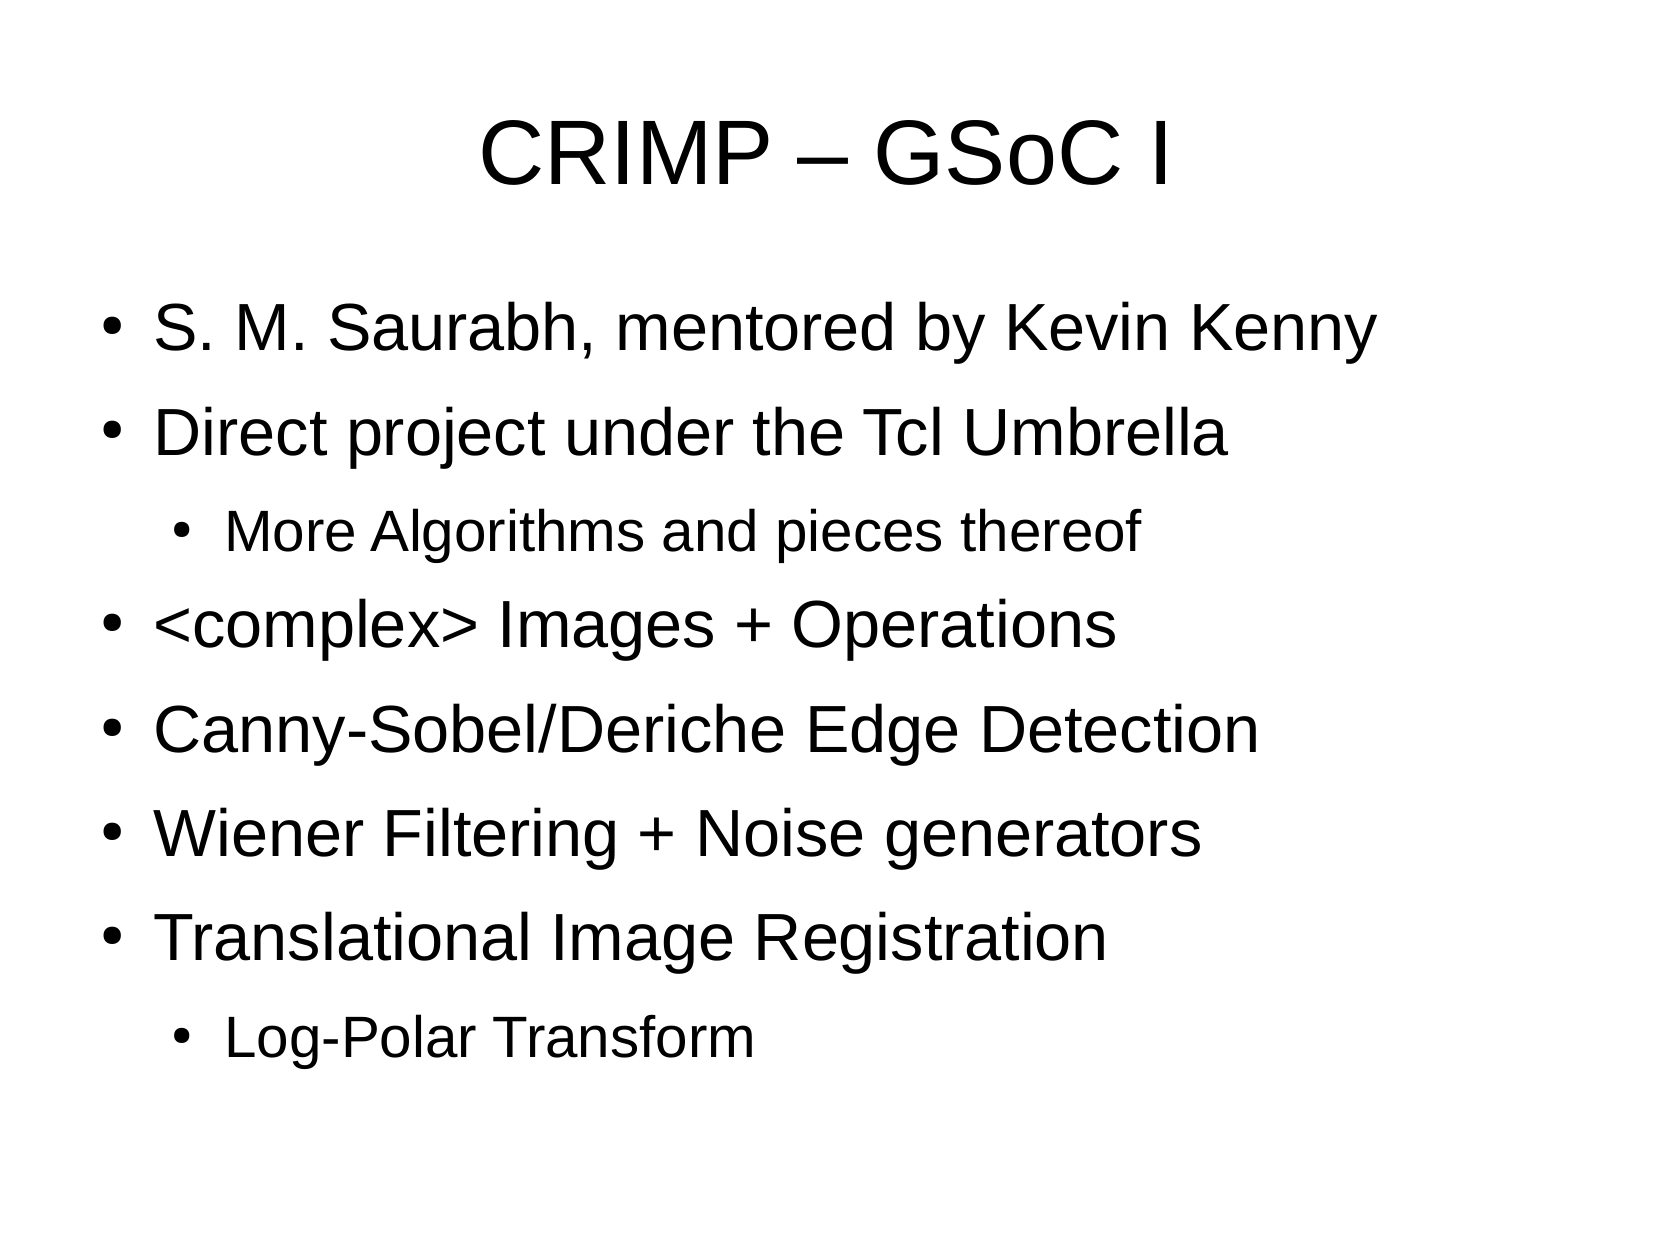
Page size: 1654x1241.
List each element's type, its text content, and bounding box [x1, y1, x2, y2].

title CRIMP – GSoC I [82, 56, 1571, 250]
list S. M. Saurabh, mentored by Kevin Kenny Direct project under the Tcl Umbrella More Algorithms and pieces thereof <complex> Images + Operations Canny-Sobel/Deriche Edge Detection Wiener Filtering + Noise generators Translational Image Registration Log-Polar Transform [82, 290, 1571, 1094]
